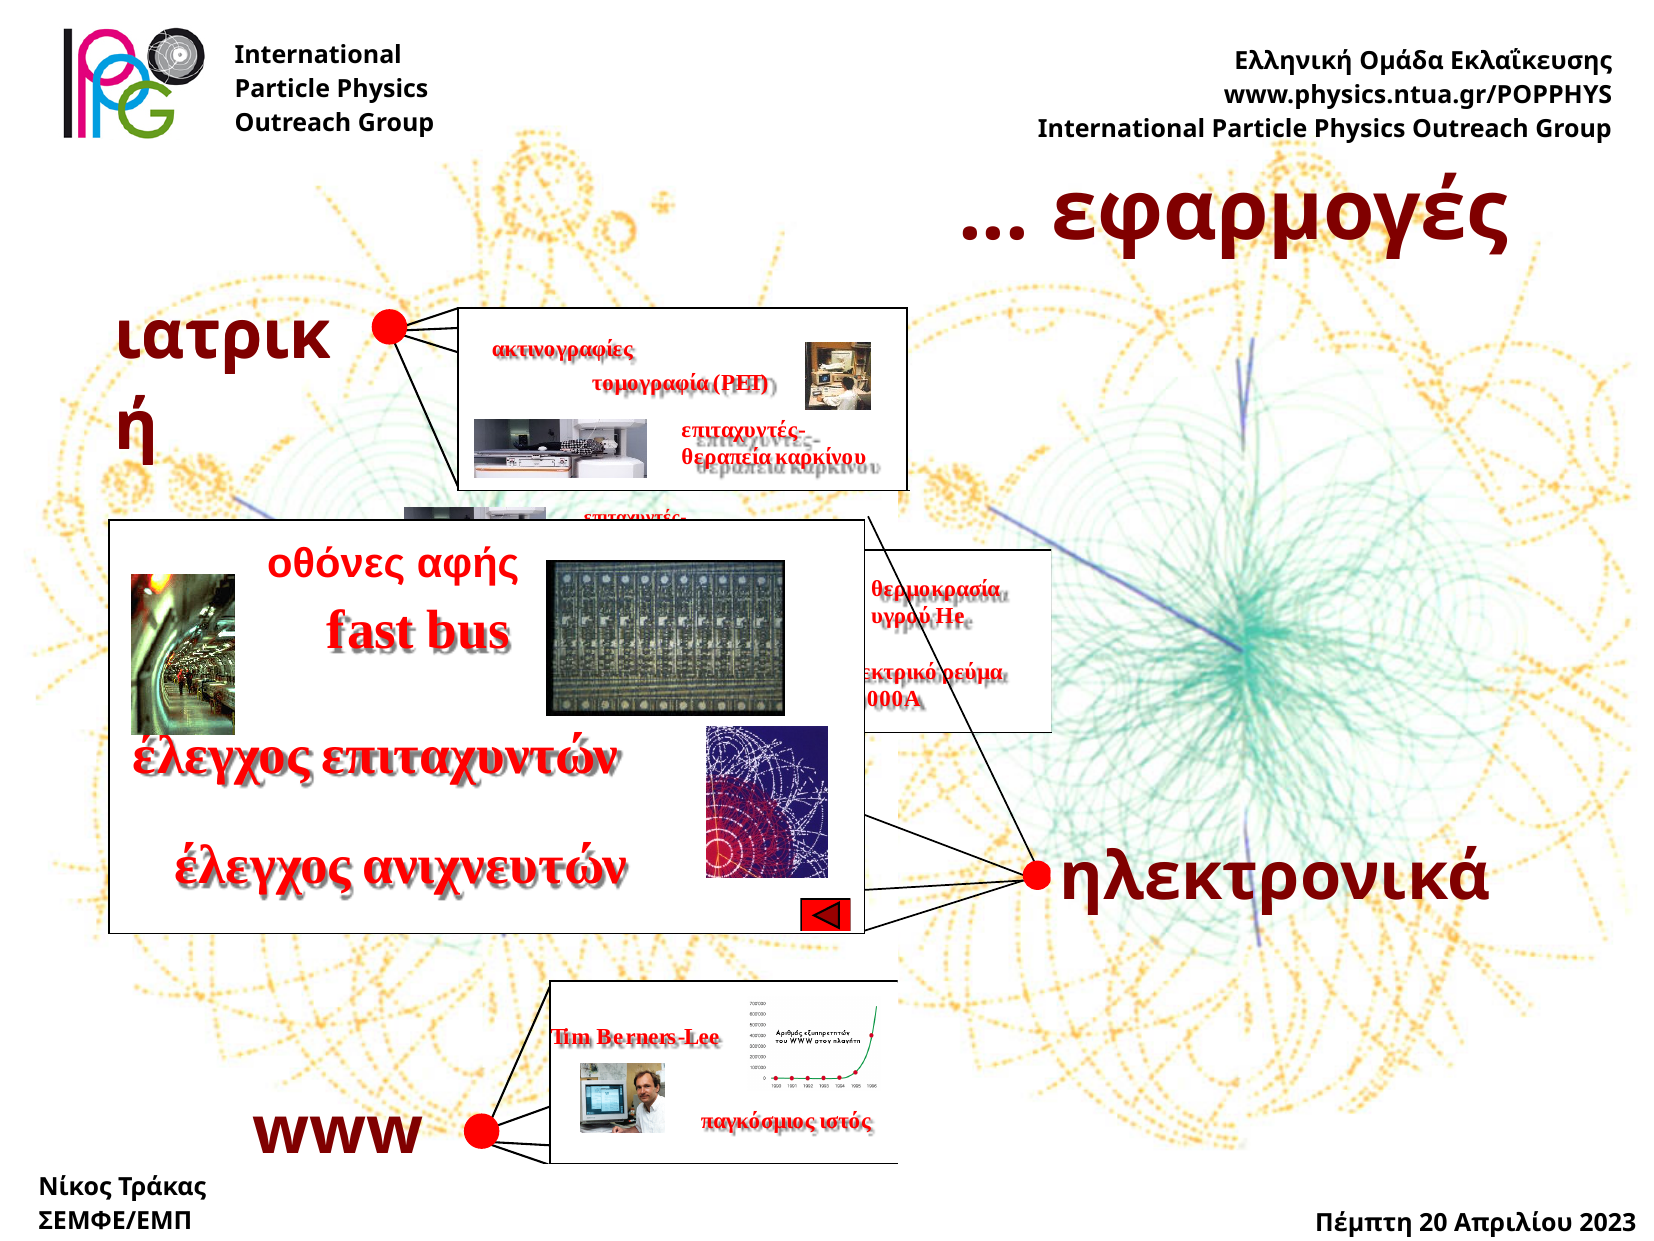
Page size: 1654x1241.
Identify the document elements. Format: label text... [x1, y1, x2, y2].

text_box ηλεκτρονικά [1051, 820, 1506, 928]
text_box www [237, 1074, 461, 1171]
text_box ... εφαρμογές [943, 142, 1573, 266]
text_box ιατρική [100, 278, 372, 402]
text_box οθόνες αφής [252, 532, 535, 594]
picture [0, 5, 1654, 1241]
